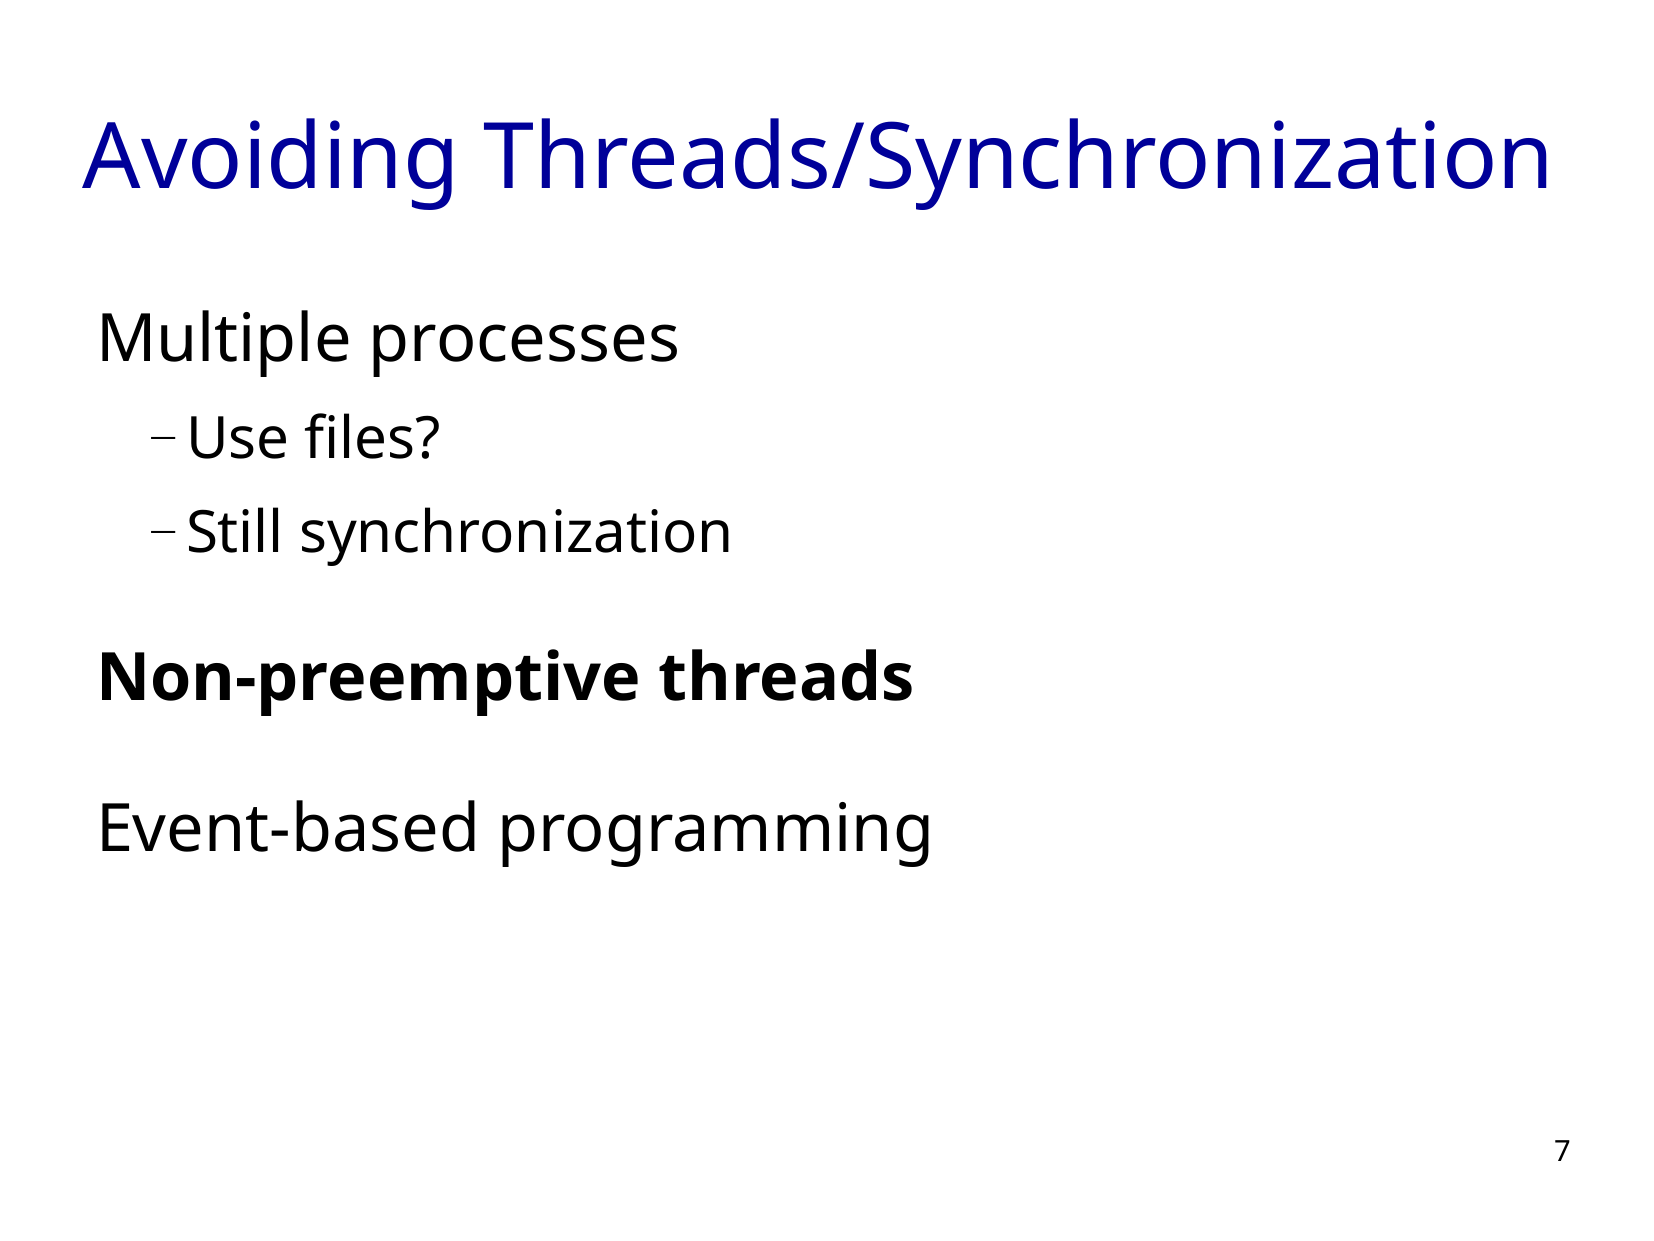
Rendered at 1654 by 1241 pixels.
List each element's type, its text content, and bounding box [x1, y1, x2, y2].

list Multiple processes Use files? Still synchronization Non-preemptive threads Event-based programming [60, 290, 1571, 1096]
title Avoiding Threads/Synchronization [82, 49, 1571, 257]
